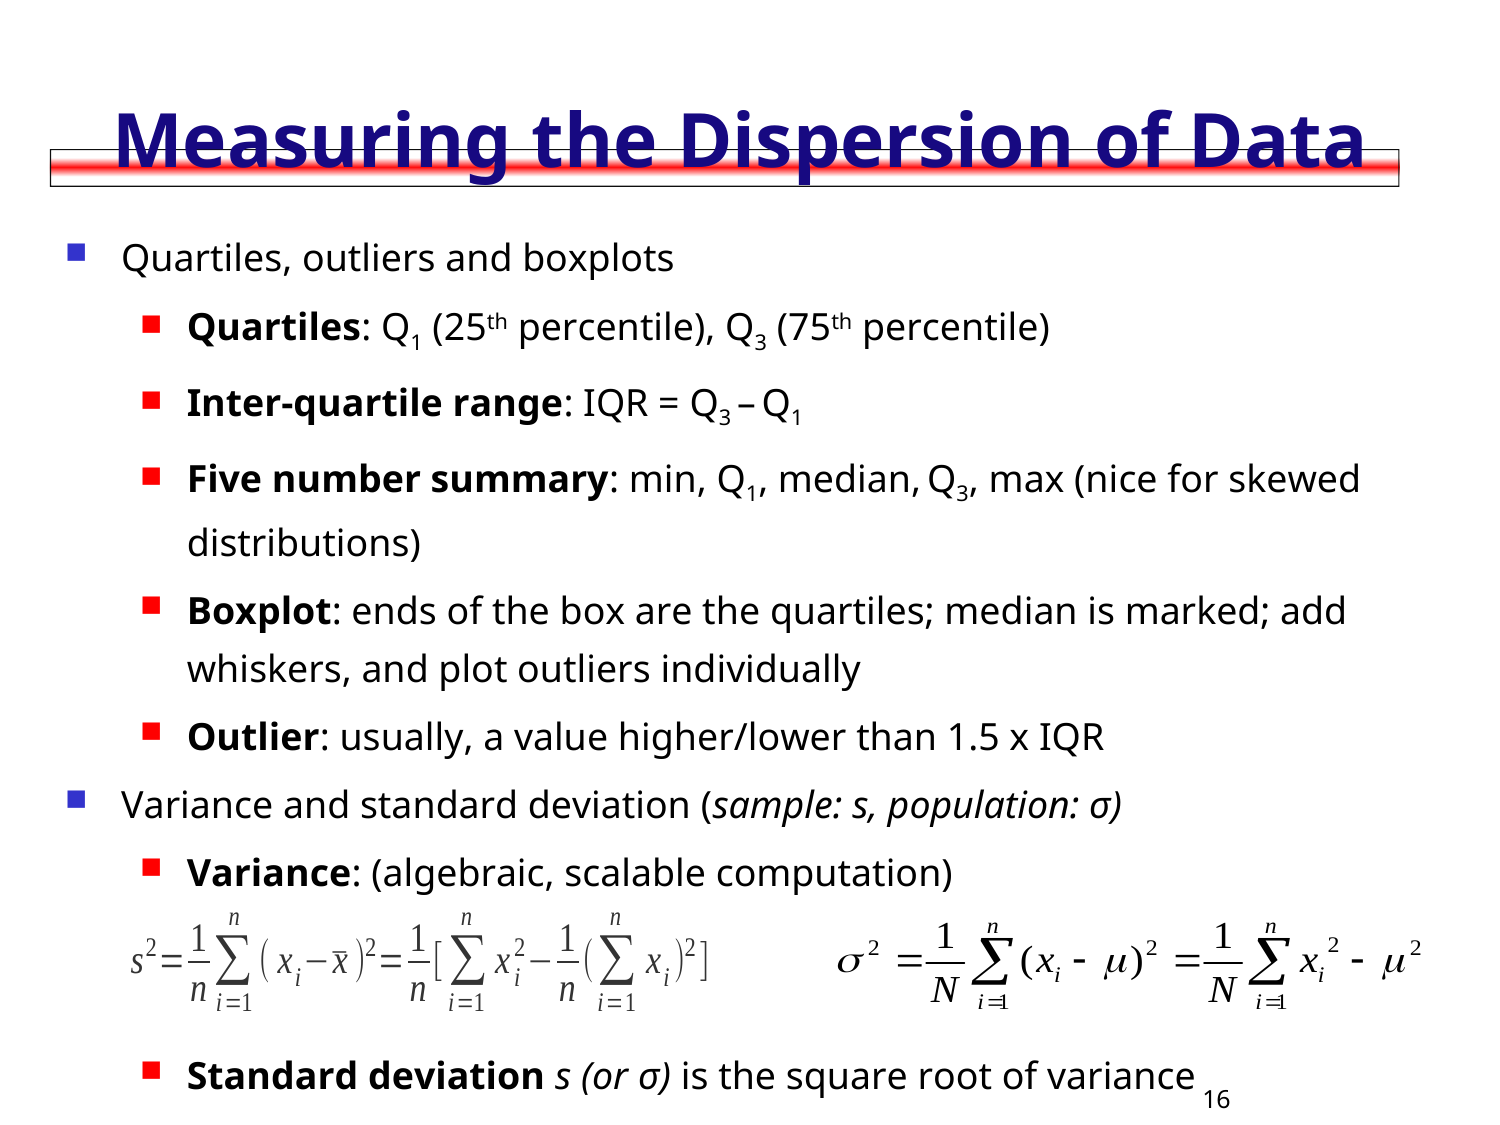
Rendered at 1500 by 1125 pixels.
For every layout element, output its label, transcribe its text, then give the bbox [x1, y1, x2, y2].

list Quartiles, outliers and boxplots Quartiles: Q1 (25th percentile), Q3 (75th percentile) Inter-quartile range: IQR = Q3 – Q1 Five number summary: min, Q1, median, Q3, max (nice for skewed distributions) Boxplot: ends of the box are the quartiles; median is marked; add whiskers, and plot outliers individually Outlier: usually, a value higher/lower than 1.5 x IQR Variance and standard deviation (sample: s, population: σ) Variance: (algebraic, scalable computation) Standard deviation s (or σ) is the square root of variance [50, 212, 1463, 1092]
chart [120, 903, 721, 1018]
text_box [831, 909, 1433, 1018]
title Measuring the Dispersion of Data [21, 0, 1459, 190]
text_box <number> [1187, 1062, 1500, 1125]
